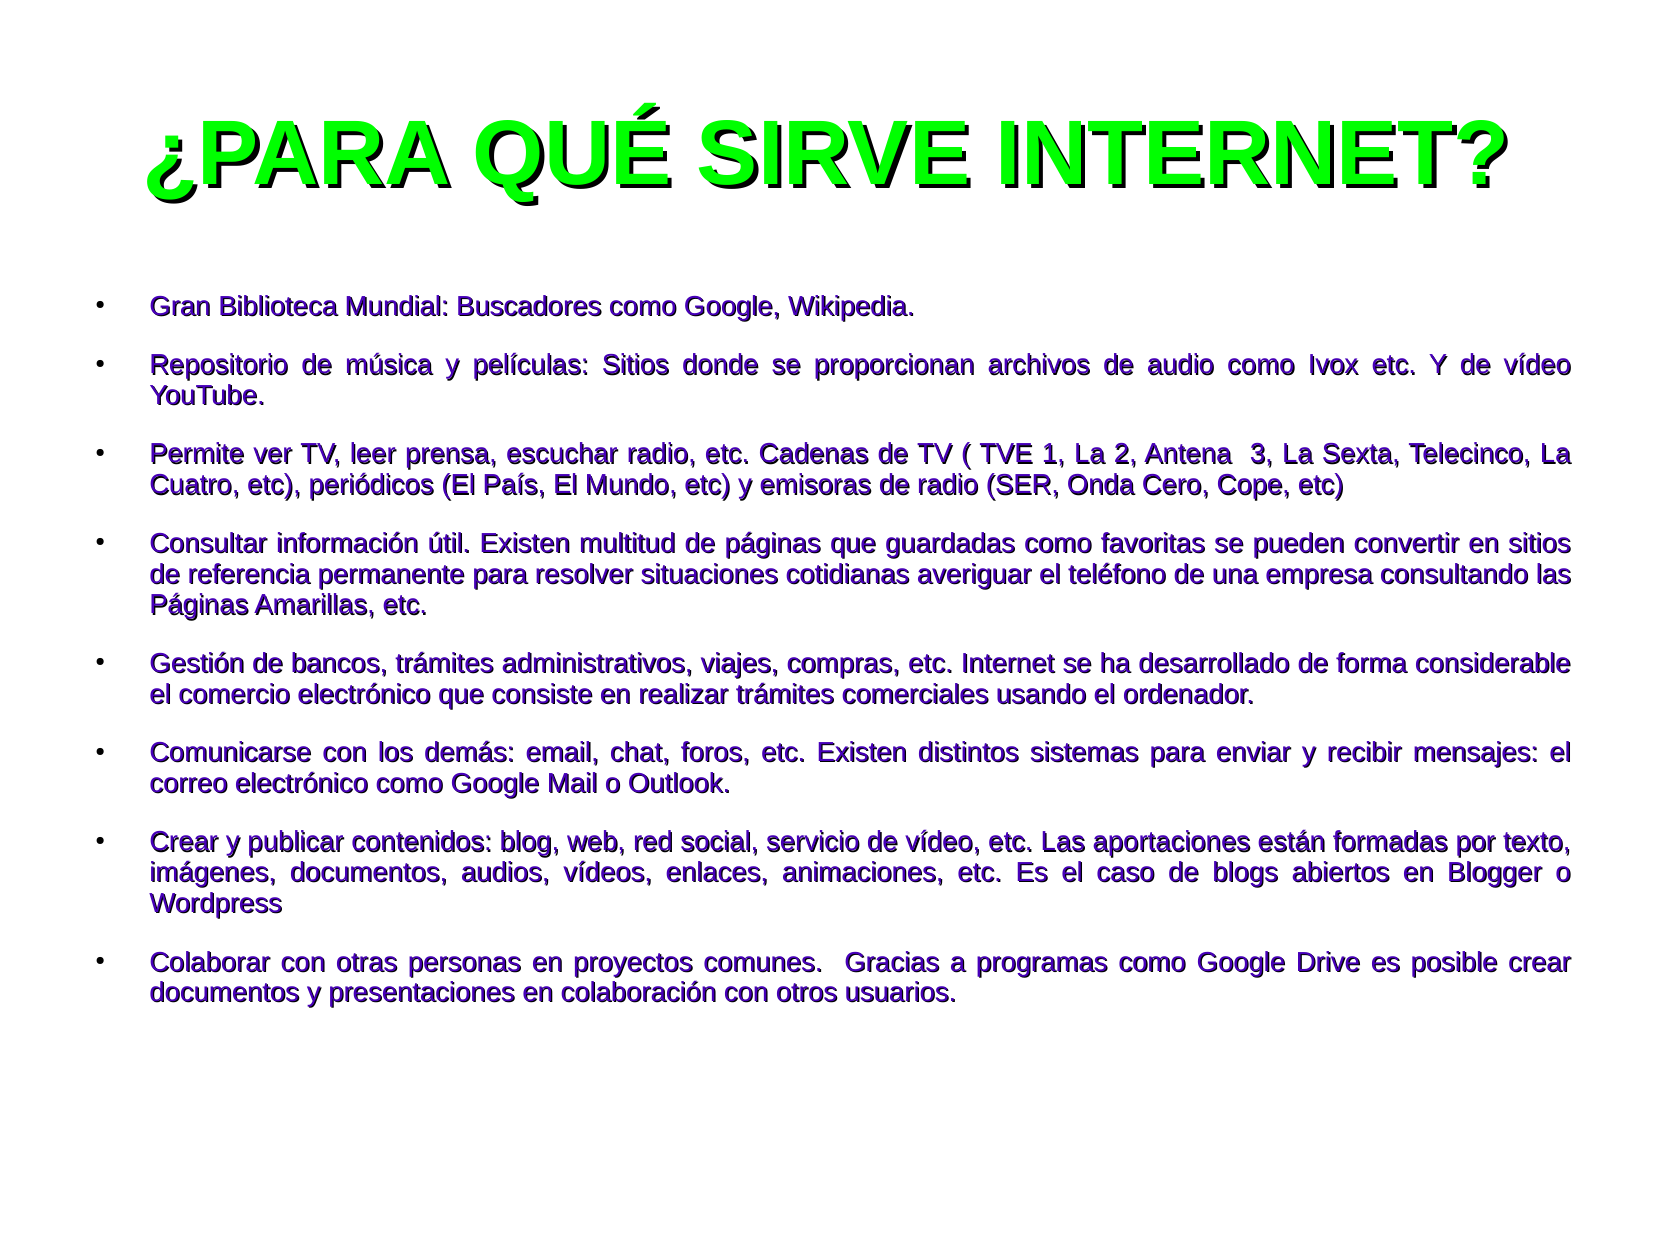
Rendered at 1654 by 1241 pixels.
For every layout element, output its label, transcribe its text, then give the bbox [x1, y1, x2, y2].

title ¿PARA QUÉ SIRVE INTERNET? [82, 49, 1571, 257]
text_box [82, 290, 1571, 1010]
